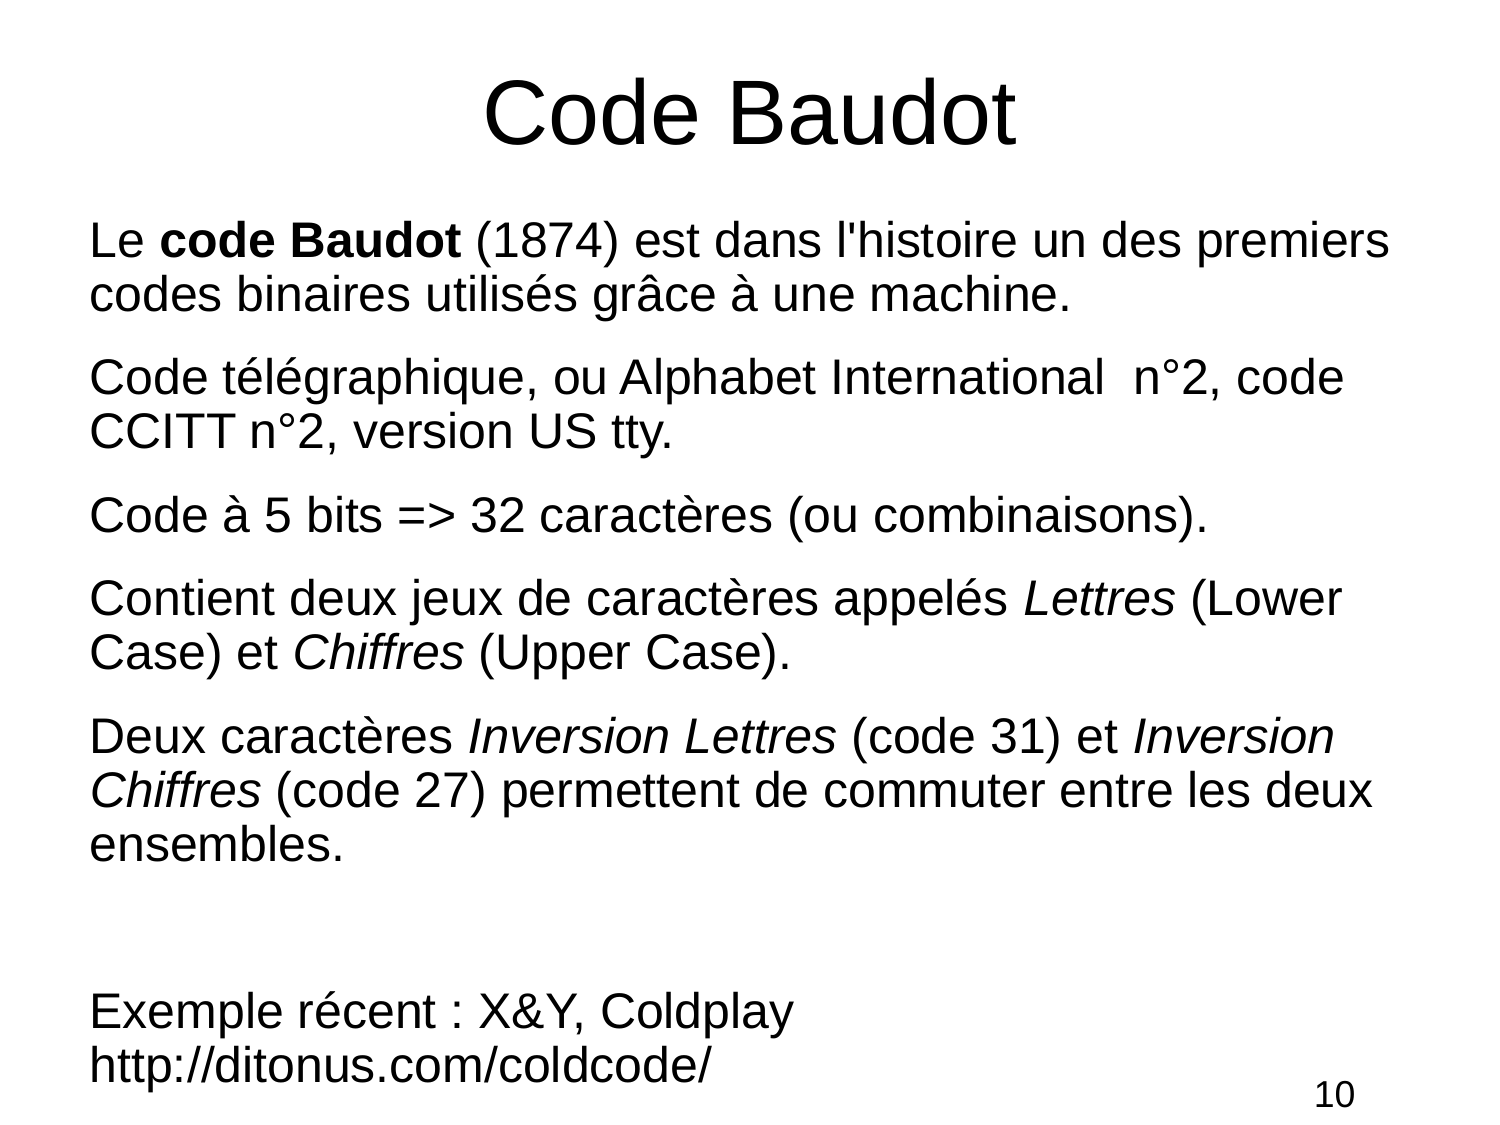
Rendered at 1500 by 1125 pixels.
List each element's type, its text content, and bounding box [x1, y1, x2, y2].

list Le code Baudot (1874) est dans l'histoire un des premiers codes binaires utilisés grâce à une machine. Code télégraphique, ou Alphabet International n°2, code CCITT n°2, version US tty. Code à 5 bits => 32 caractères (ou combinaisons). Contient deux jeux de caractères appelés Lettres (Lower Case) et Chiffres (Upper Case). Deux caractères Inversion Lettres (code 31) et Inversion Chiffres (code 27) permettent de commuter entre les deux ensembles. Exemple récent : X&Y, Coldplay http://ditonus.com/coldcode/ [75, 206, 1425, 1125]
title Code Baudot [75, 45, 1425, 206]
